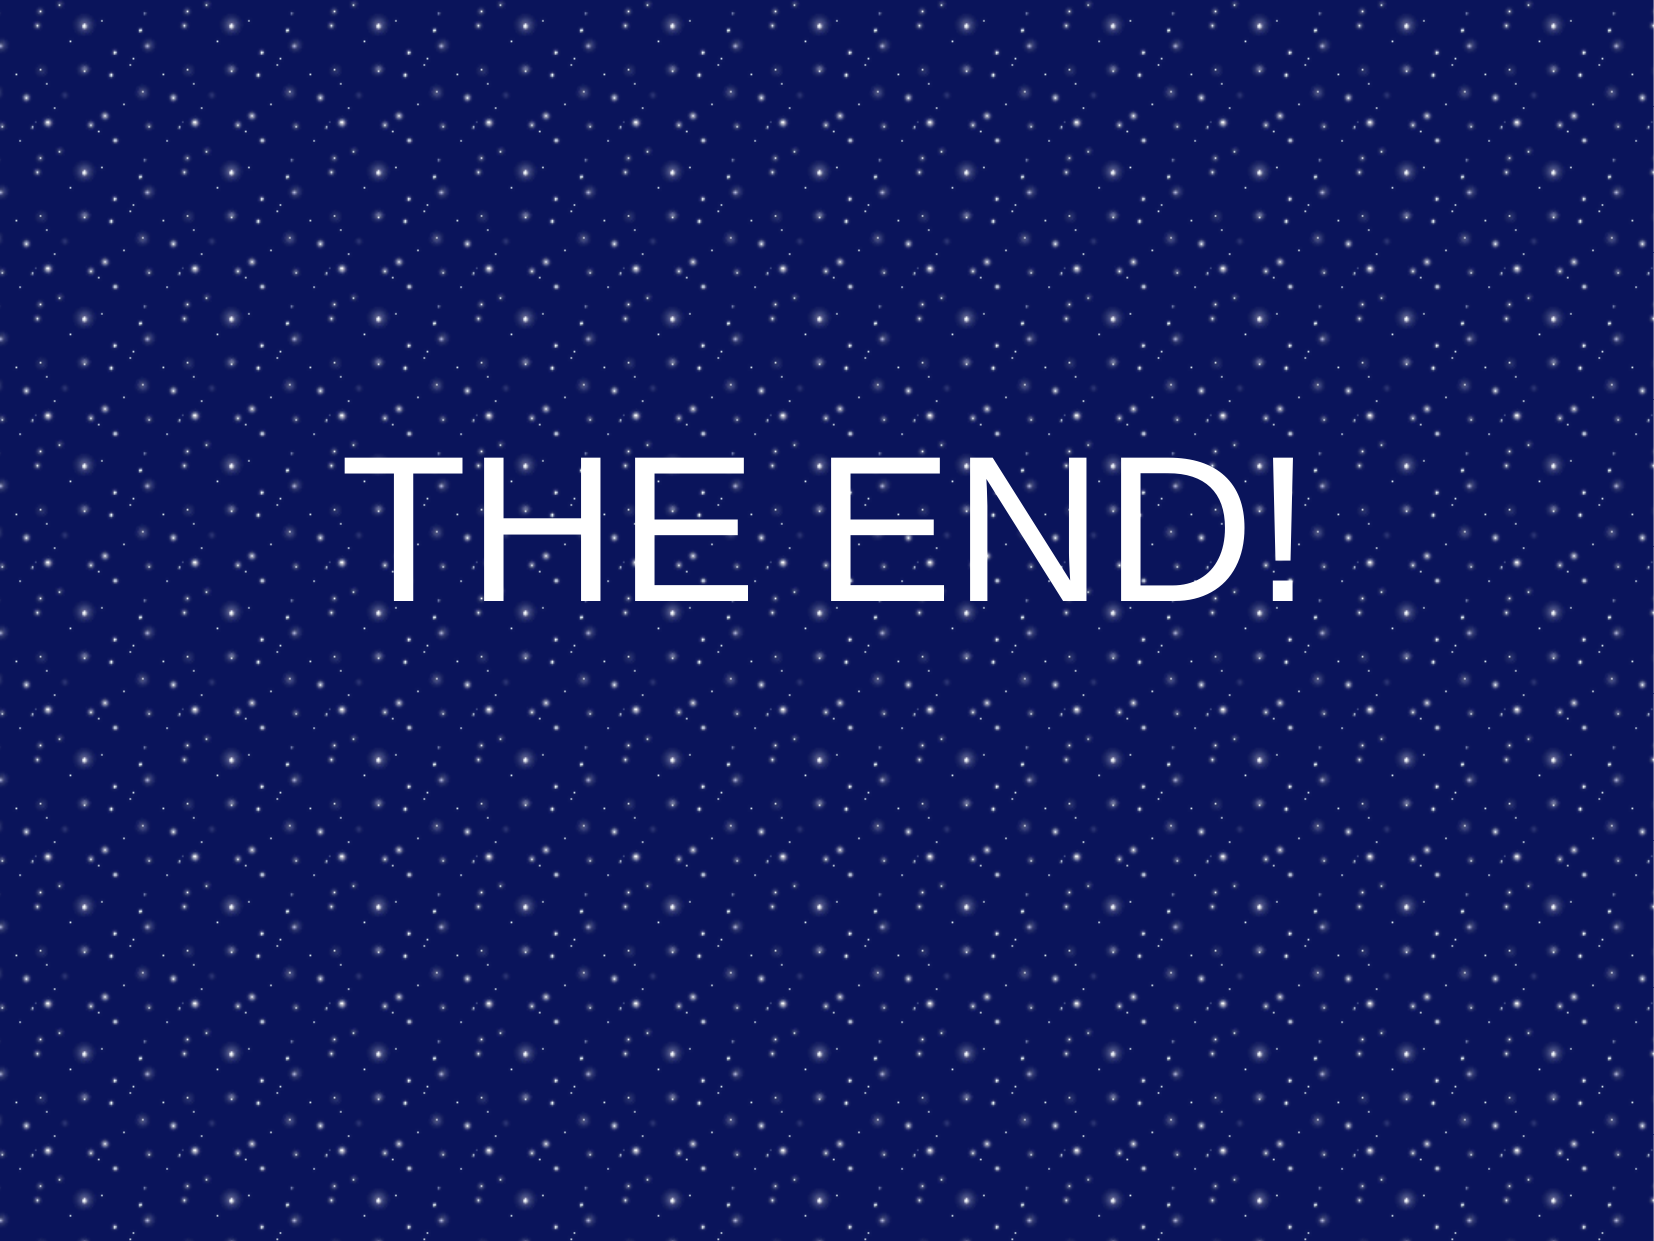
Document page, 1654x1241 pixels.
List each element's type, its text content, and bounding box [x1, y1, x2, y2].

picture [0, 0, 1654, 1241]
subtitle THE END! [82, 49, 1571, 1010]
